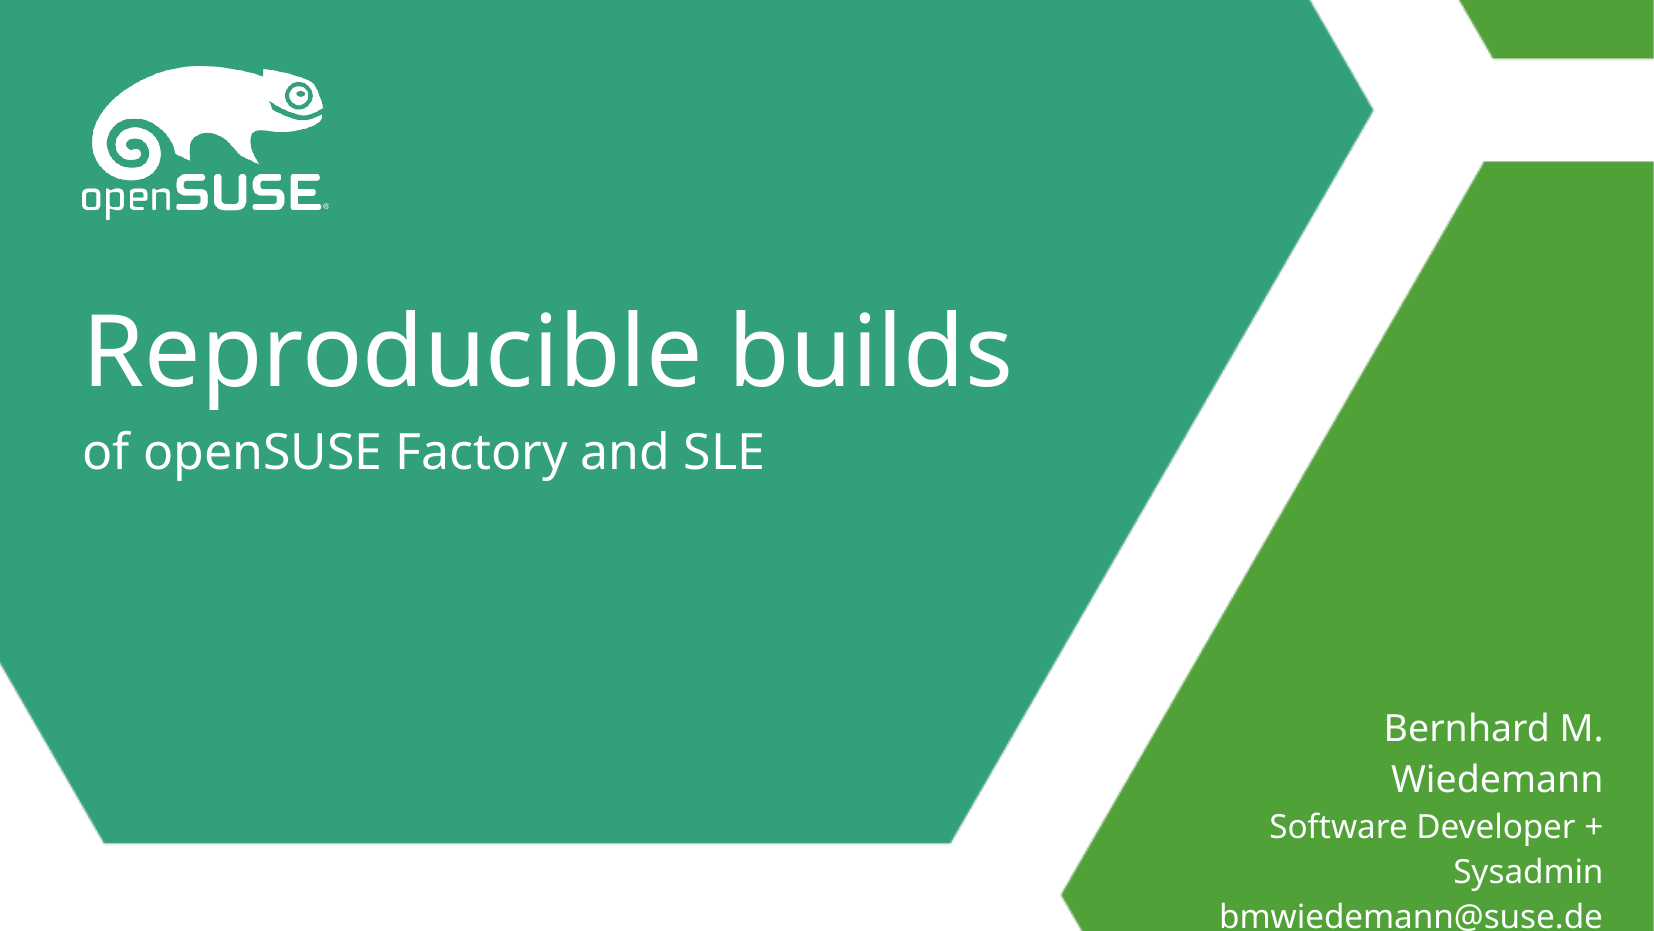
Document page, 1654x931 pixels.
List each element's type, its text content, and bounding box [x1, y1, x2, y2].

picture [0, 0, 1654, 931]
subtitle Bernhard M. Wiedemann Software Developer + Sysadmin bmwiedemann@suse.de [1177, 686, 1604, 931]
title Reproducible builds of openSUSE Factory and SLE [82, 219, 1218, 545]
